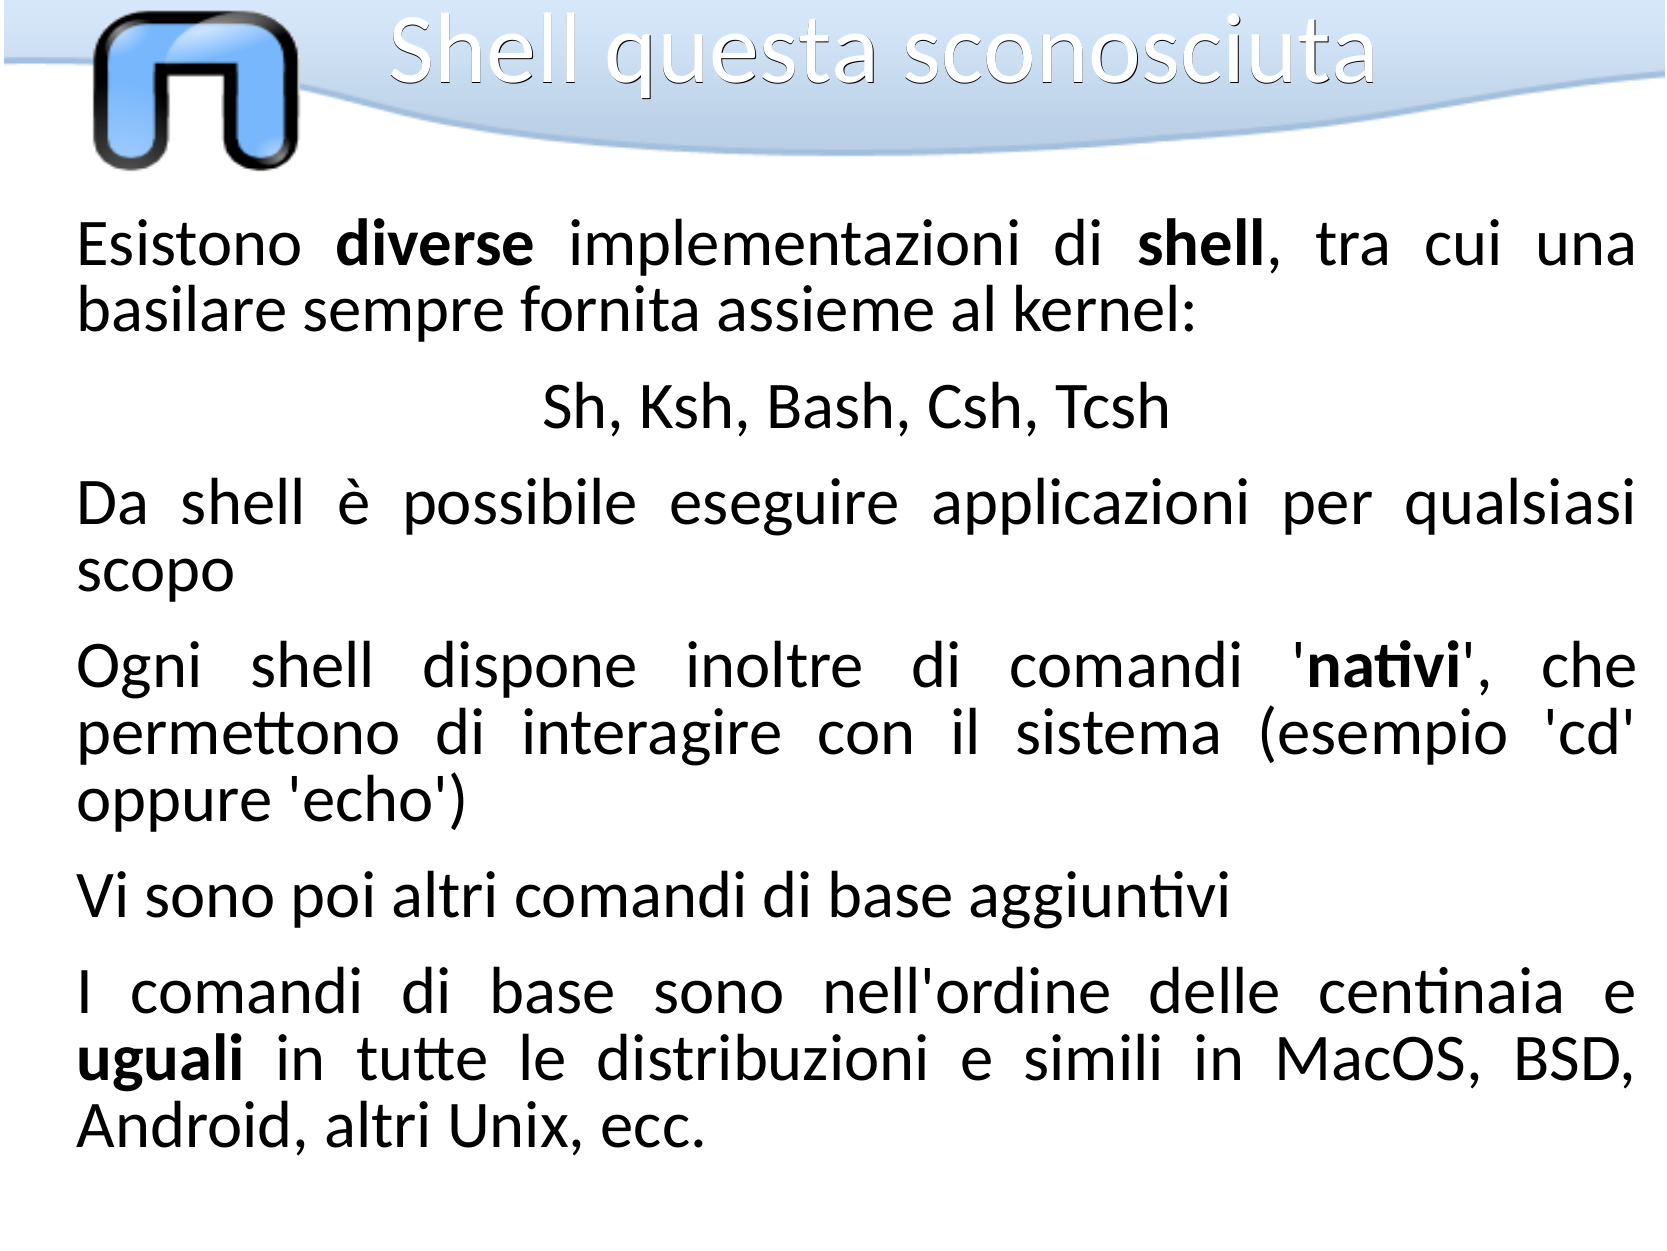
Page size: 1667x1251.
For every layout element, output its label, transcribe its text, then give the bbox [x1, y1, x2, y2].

picture [0, 0, 1667, 1251]
list Esistono diverse implementazioni di shell, tra cui una basilare sempre fornita assieme al kernel: Sh, Ksh, Bash, Csh, Tcsh Da shell è possibile eseguire applicazioni per qualsiasi scopo Ogni shell dispone inoltre di comandi 'nativi', che permettono di interagire con il sistema (esempio 'cd' oppure 'echo') Vi sono poi altri comandi di base aggiuntivi I comandi di base sono nell'ordine delle centinaia e uguali in tutte le distribuzioni e simili in MacOS, BSD, Android, altri Unix, ecc. [28, 209, 1644, 1168]
text_box Shell questa sconosciuta [373, 0, 1497, 159]
